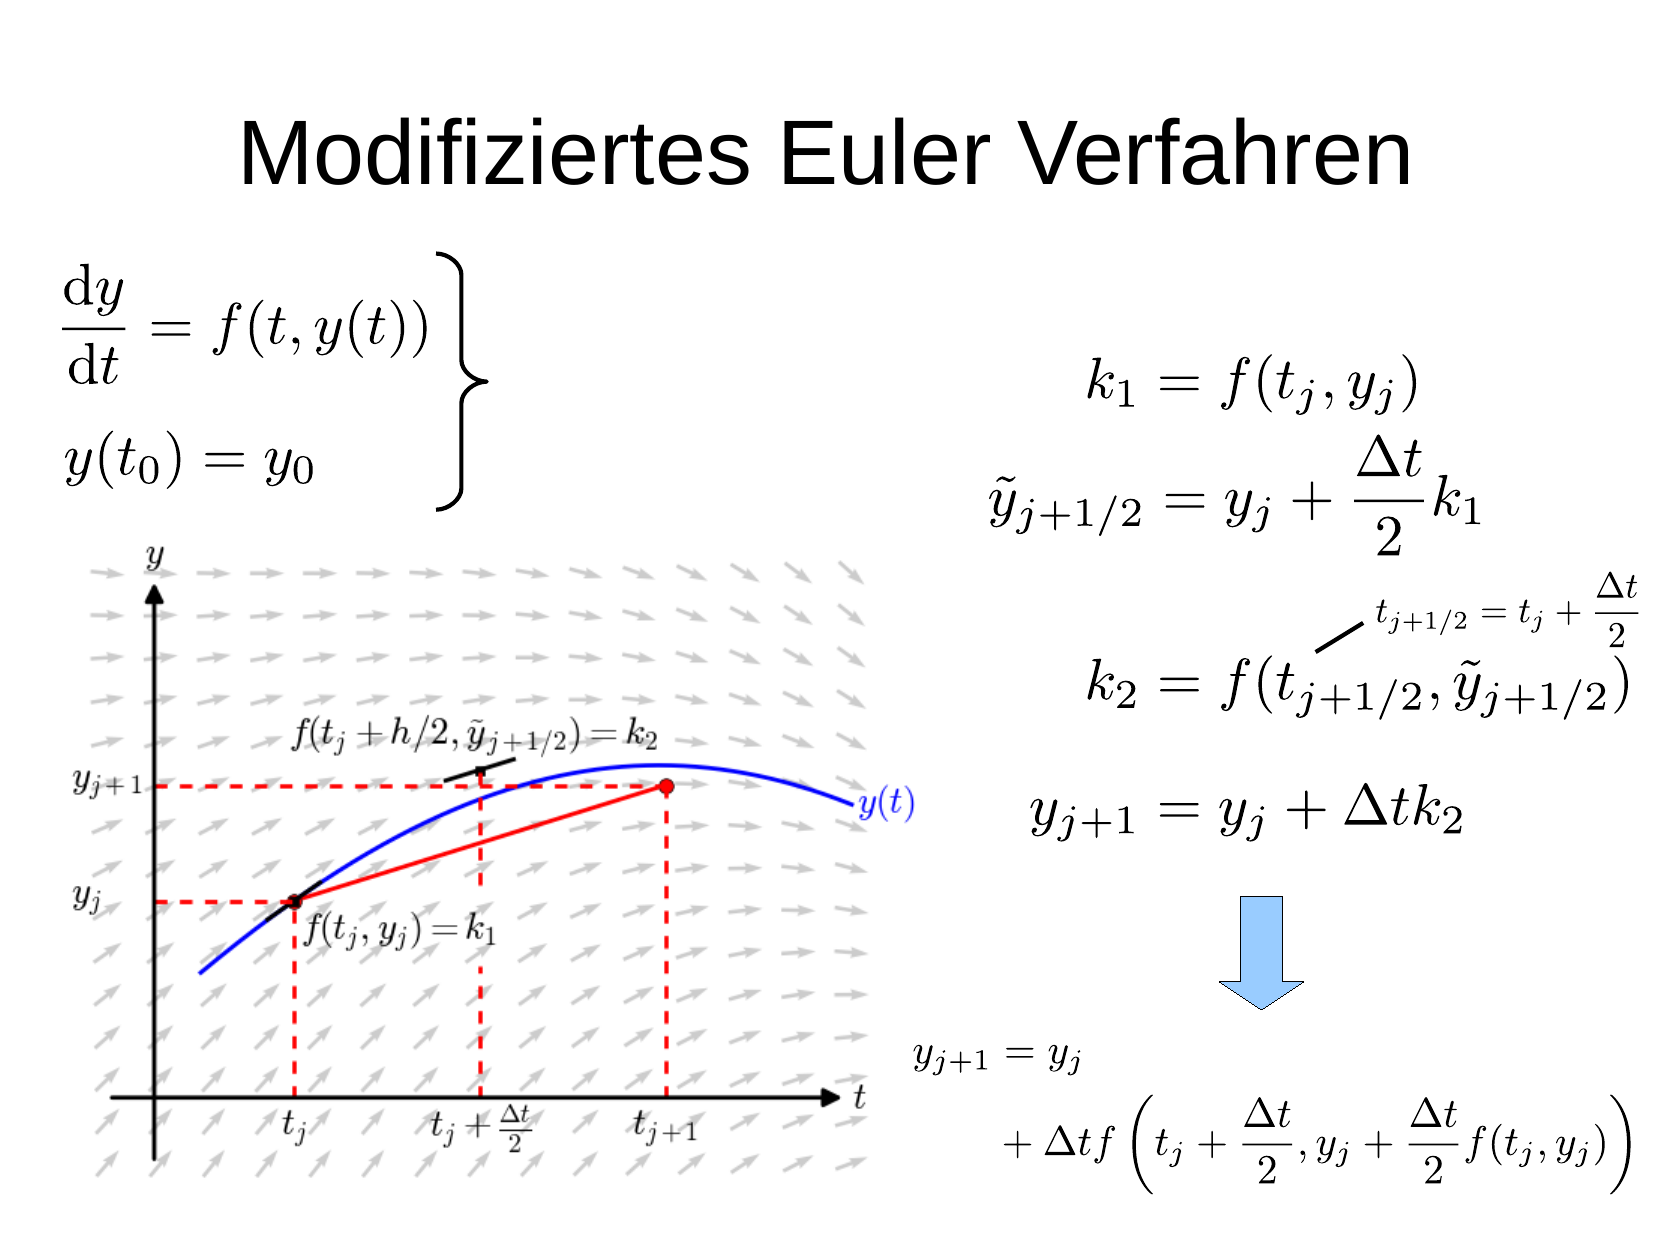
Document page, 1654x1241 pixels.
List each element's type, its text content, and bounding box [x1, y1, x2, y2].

text_box [1219, 896, 1304, 1010]
text_box [987, 434, 1484, 556]
title Modifiziertes Euler Verfahren [82, 49, 1571, 257]
text_box [1084, 655, 1634, 720]
text_box [1028, 782, 1465, 842]
picture [0, 493, 960, 1241]
text_box [62, 263, 433, 385]
text_box [63, 430, 315, 489]
text_box [912, 1044, 1640, 1195]
text_box [1084, 354, 1422, 415]
text_box [1375, 571, 1639, 648]
